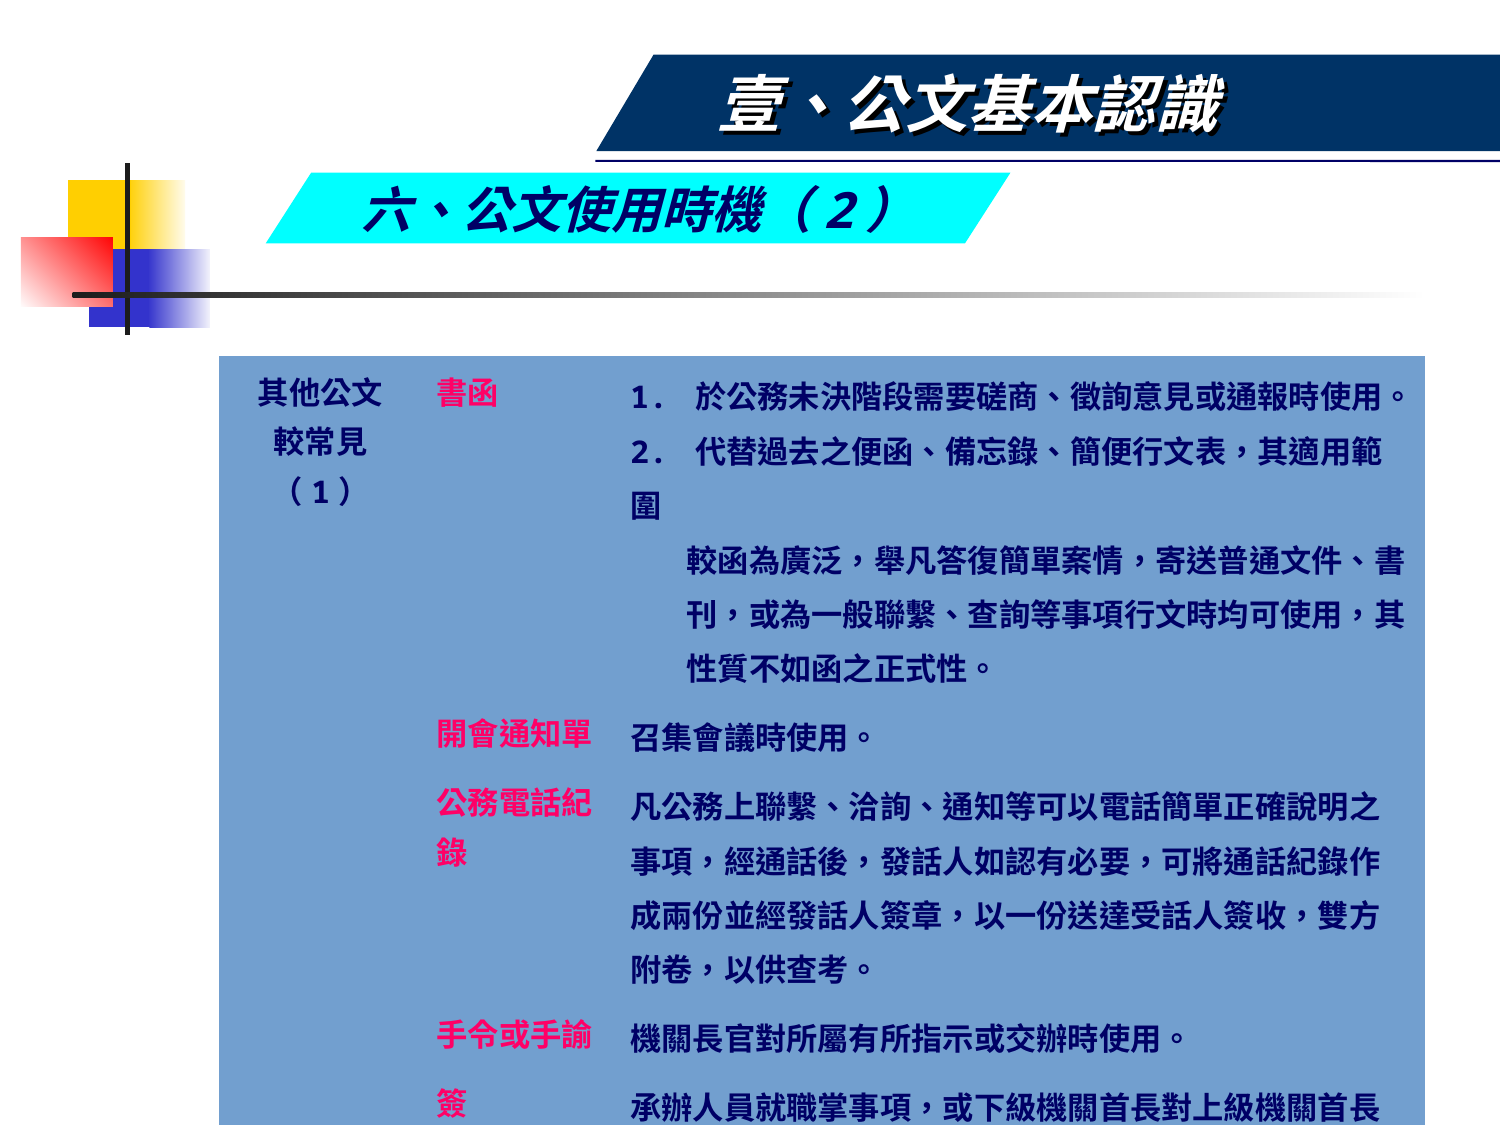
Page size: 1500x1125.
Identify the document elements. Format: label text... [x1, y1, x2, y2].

table_cell 公務電話紀錄 [422, 766, 616, 998]
table_header 其他公文 較常見（1） [219, 356, 422, 1125]
table_header 1. 於公務未決階段需要磋商、徵詢意見或通報時使用。 2. 代替過去之便函、備忘錄、簡便行文表，其適用範圍 較函為廣泛，舉凡答復簡單案情，寄送普通文件、書 刊，或為一般聯繫、查詢等事項行文時均可使用，其 性質不如函之正式性。 [616, 356, 1425, 697]
table_cell 召集會議時使用。 [616, 697, 1425, 766]
table_cell 簽 [422, 1067, 616, 1125]
table_cell 凡公務上聯繫、洽詢、通知等可以電話簡單正確說明之事項，經通話後，發話人如認有必要，可將通話紀錄作成兩份並經發話人簽章，以一份送達受話人簽收，雙方附卷，以供查考。 [616, 766, 1425, 998]
table_cell 開會通知單 [422, 697, 616, 766]
text_box 壹、公文基本認識 [596, 54, 1500, 152]
table_header 書函 [422, 356, 616, 697]
table_cell 承辦人員就職掌事項，或下級機關首長對上級機關首長有所陳述、請示、請求、建議時使用。 [616, 1067, 1425, 1125]
text_box 六、公文使用時機（2） [265, 172, 1011, 244]
table_cell 機關長官對所屬有所指示或交辦時使用。 [616, 998, 1425, 1067]
table_cell 手令或手諭 [422, 998, 616, 1067]
